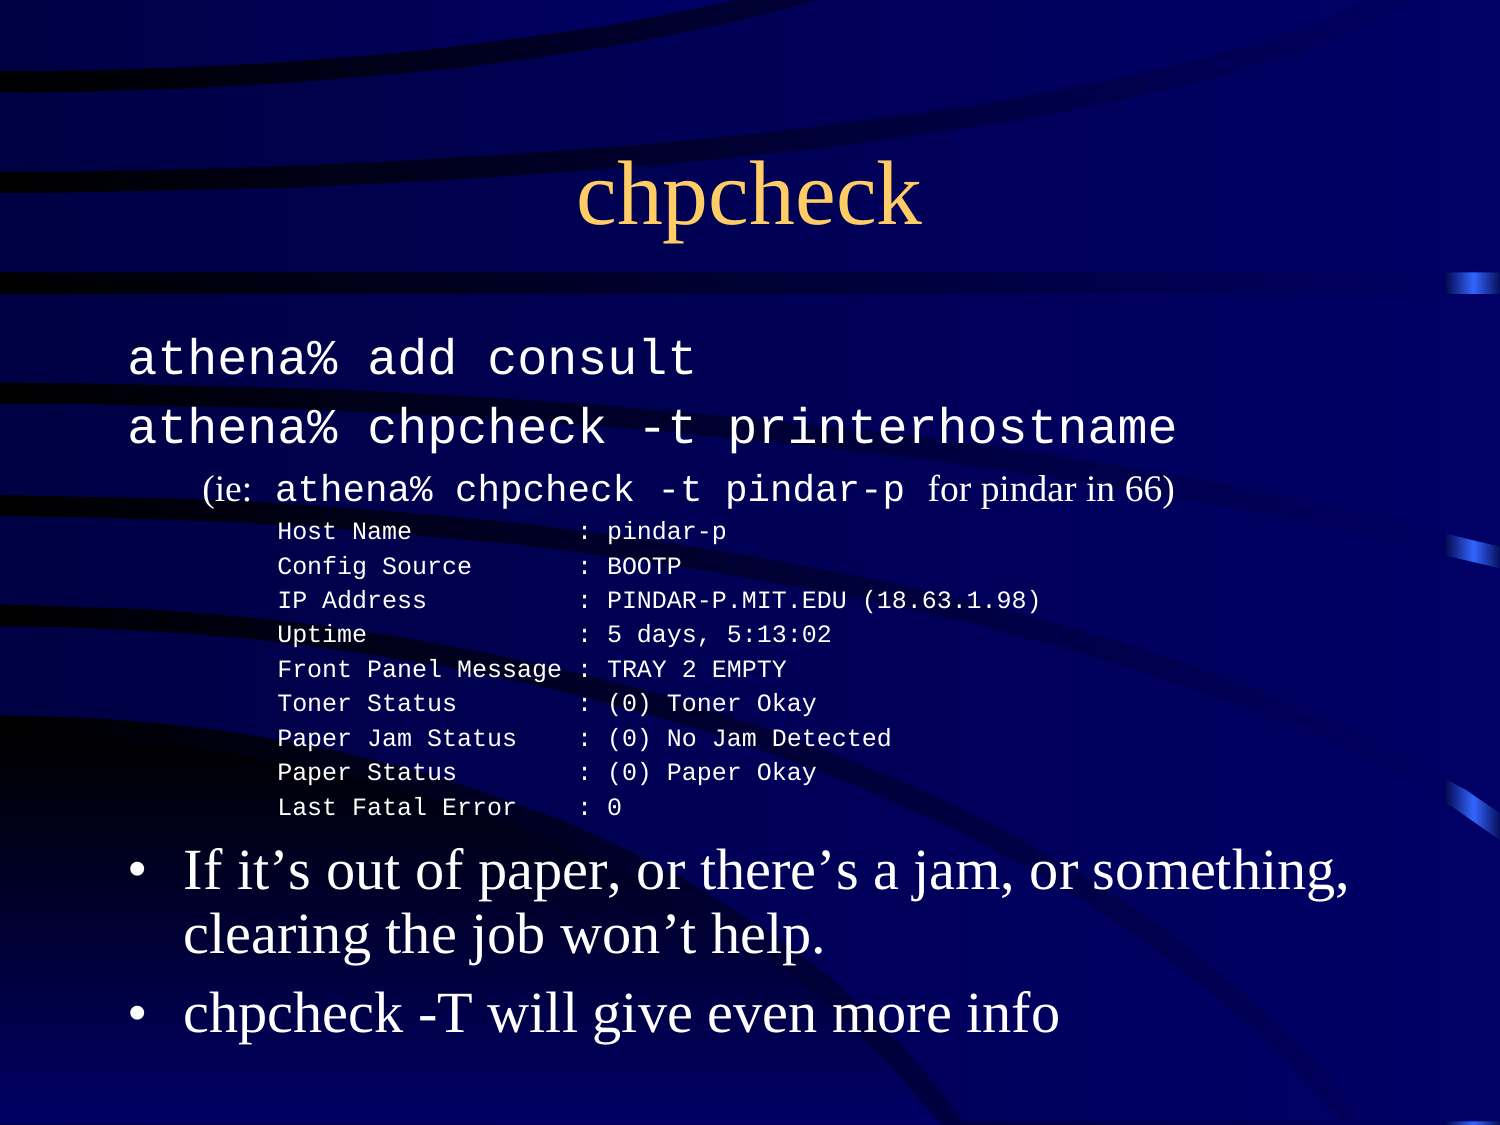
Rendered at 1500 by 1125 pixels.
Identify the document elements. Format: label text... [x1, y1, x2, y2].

list athena% add consult athena% chpcheck -t printerhostname (ie: athena% chpcheck -t pindar-p for pindar in 66) Host Name : pindar-p Config Source : BOOTP IP Address : PINDAR-P.MIT.EDU (18.63.1.98) Uptime : 5 days, 5:13:02 Front Panel Message : TRAY 2 EMPTY Toner Status : (0) Toner Okay Paper Jam Status : (0) No Jam Detected Paper Status : (0) Paper Okay Last Fatal Error : 0 If it’s out of paper, or there’s a jam, or something, clearing the job won’t help. chpcheck -T will give even more info [112, 324, 1388, 1054]
title chpcheck [112, 99, 1388, 288]
